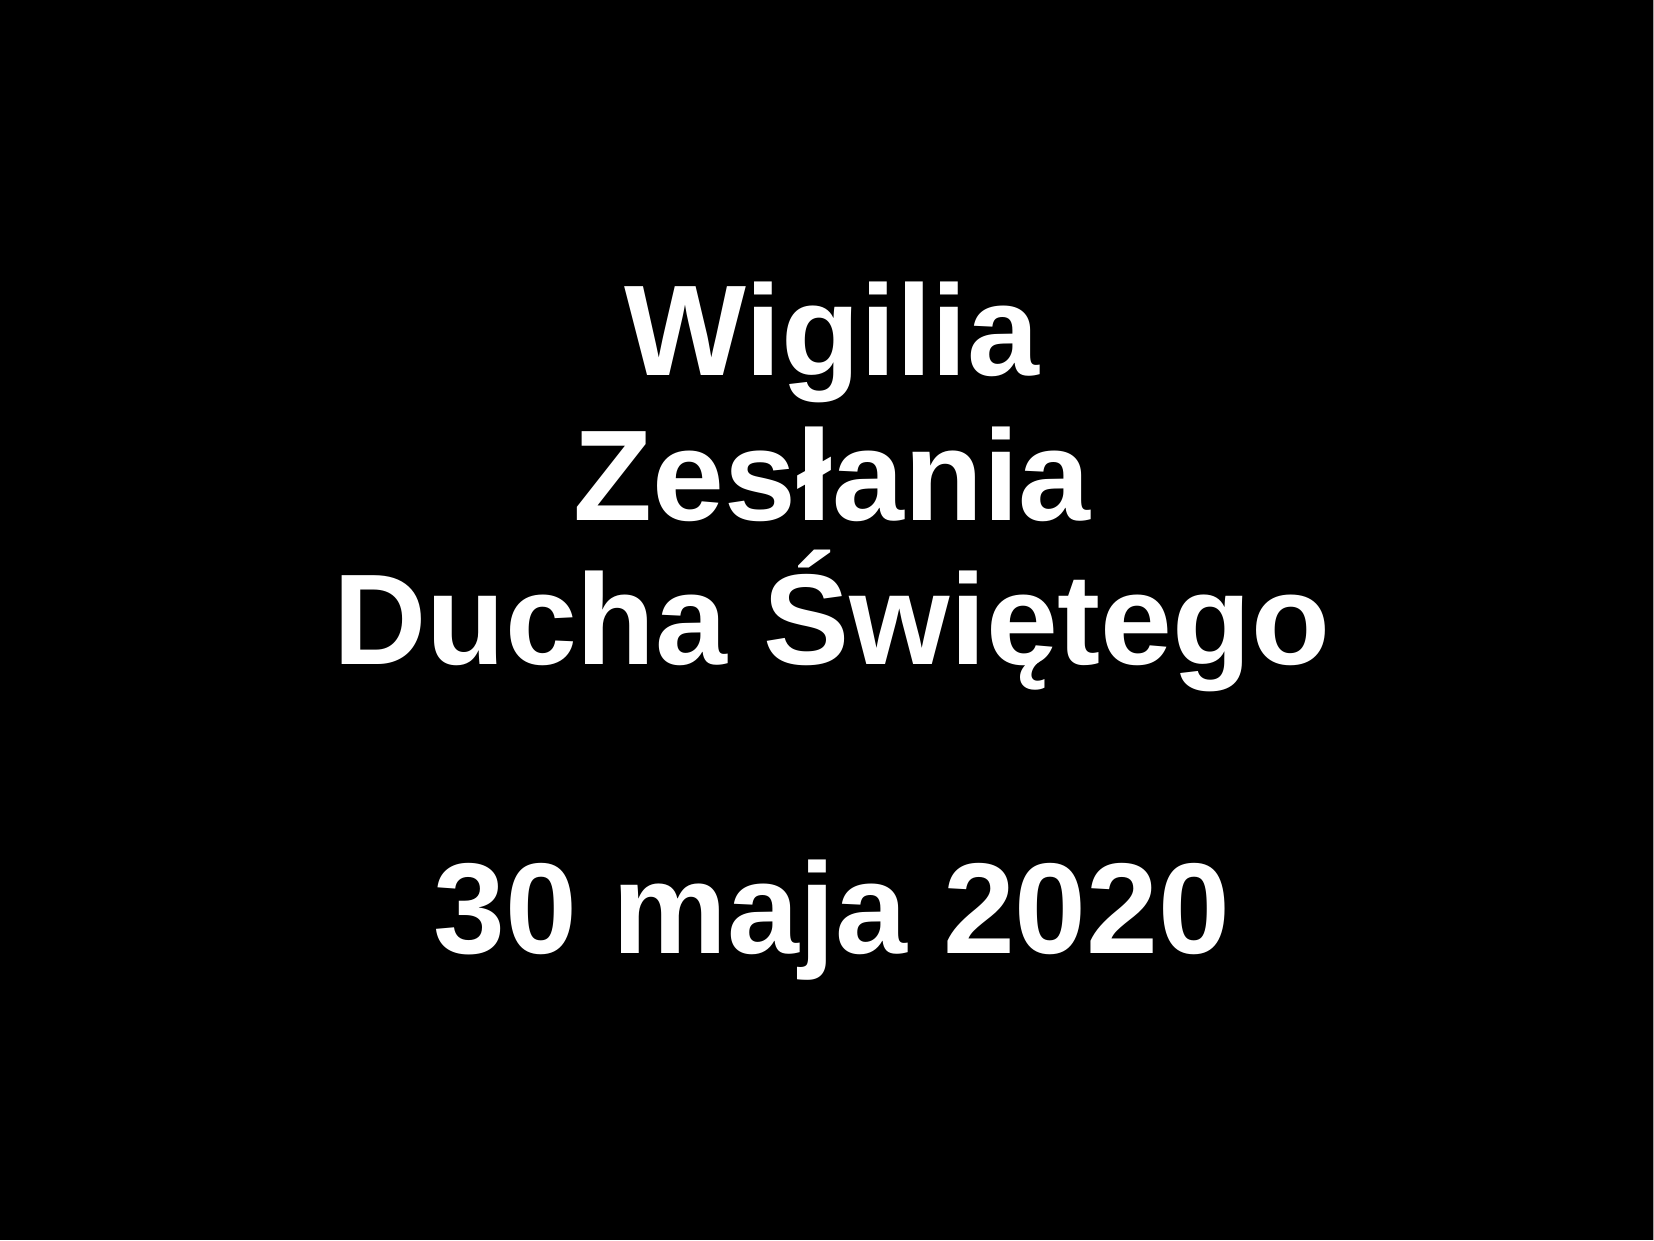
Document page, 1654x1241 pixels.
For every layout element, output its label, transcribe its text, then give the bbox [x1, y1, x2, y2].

subtitle Wigilia Zesłania Ducha Świętego 30 maja 2020 [47, 47, 1619, 1193]
